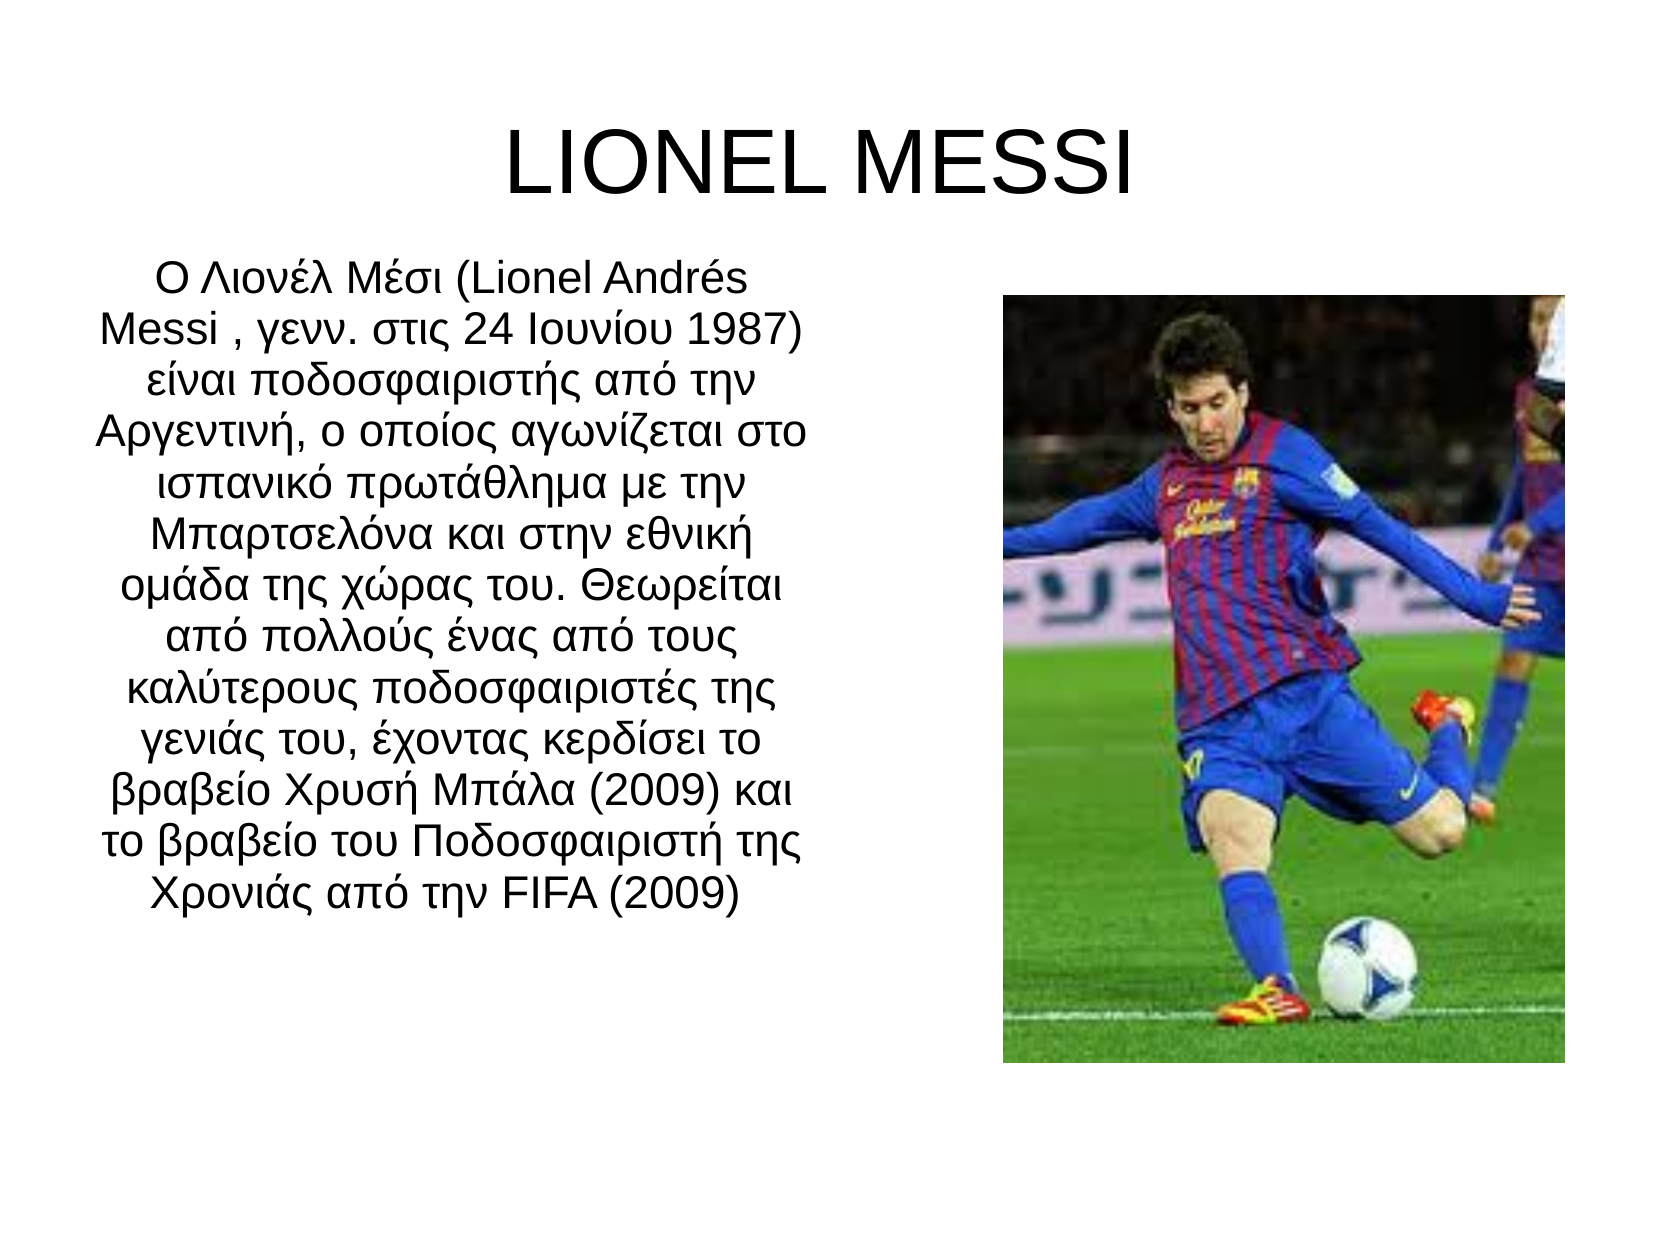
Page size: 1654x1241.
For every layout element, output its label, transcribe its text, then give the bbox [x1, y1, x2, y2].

list Ο Λιονέλ Μέσι (Lionel Andrés Messi , γενν. στις 24 Ιουνίου 1987) είναι ποδοσφαιριστής από την Αργεντινή, ο οποίος αγωνίζεται στο ισπανικό πρωτάθλημα με την Μπαρτσελόνα και στην εθνική ομάδα της χώρας του. Θεωρείται από πολλούς ένας από τους καλύτερους ποδοσφαιριστές της γενιάς του, έχοντας κερδίσει το βραβείο Χρυσή Μπάλα (2009) και το βραβείο του Ποδοσφαιριστή της Χρονιάς από την FIFA (2009) [88, 251, 815, 1056]
title LIONEL MESSI [76, 58, 1565, 266]
picture [1003, 295, 1565, 1182]
